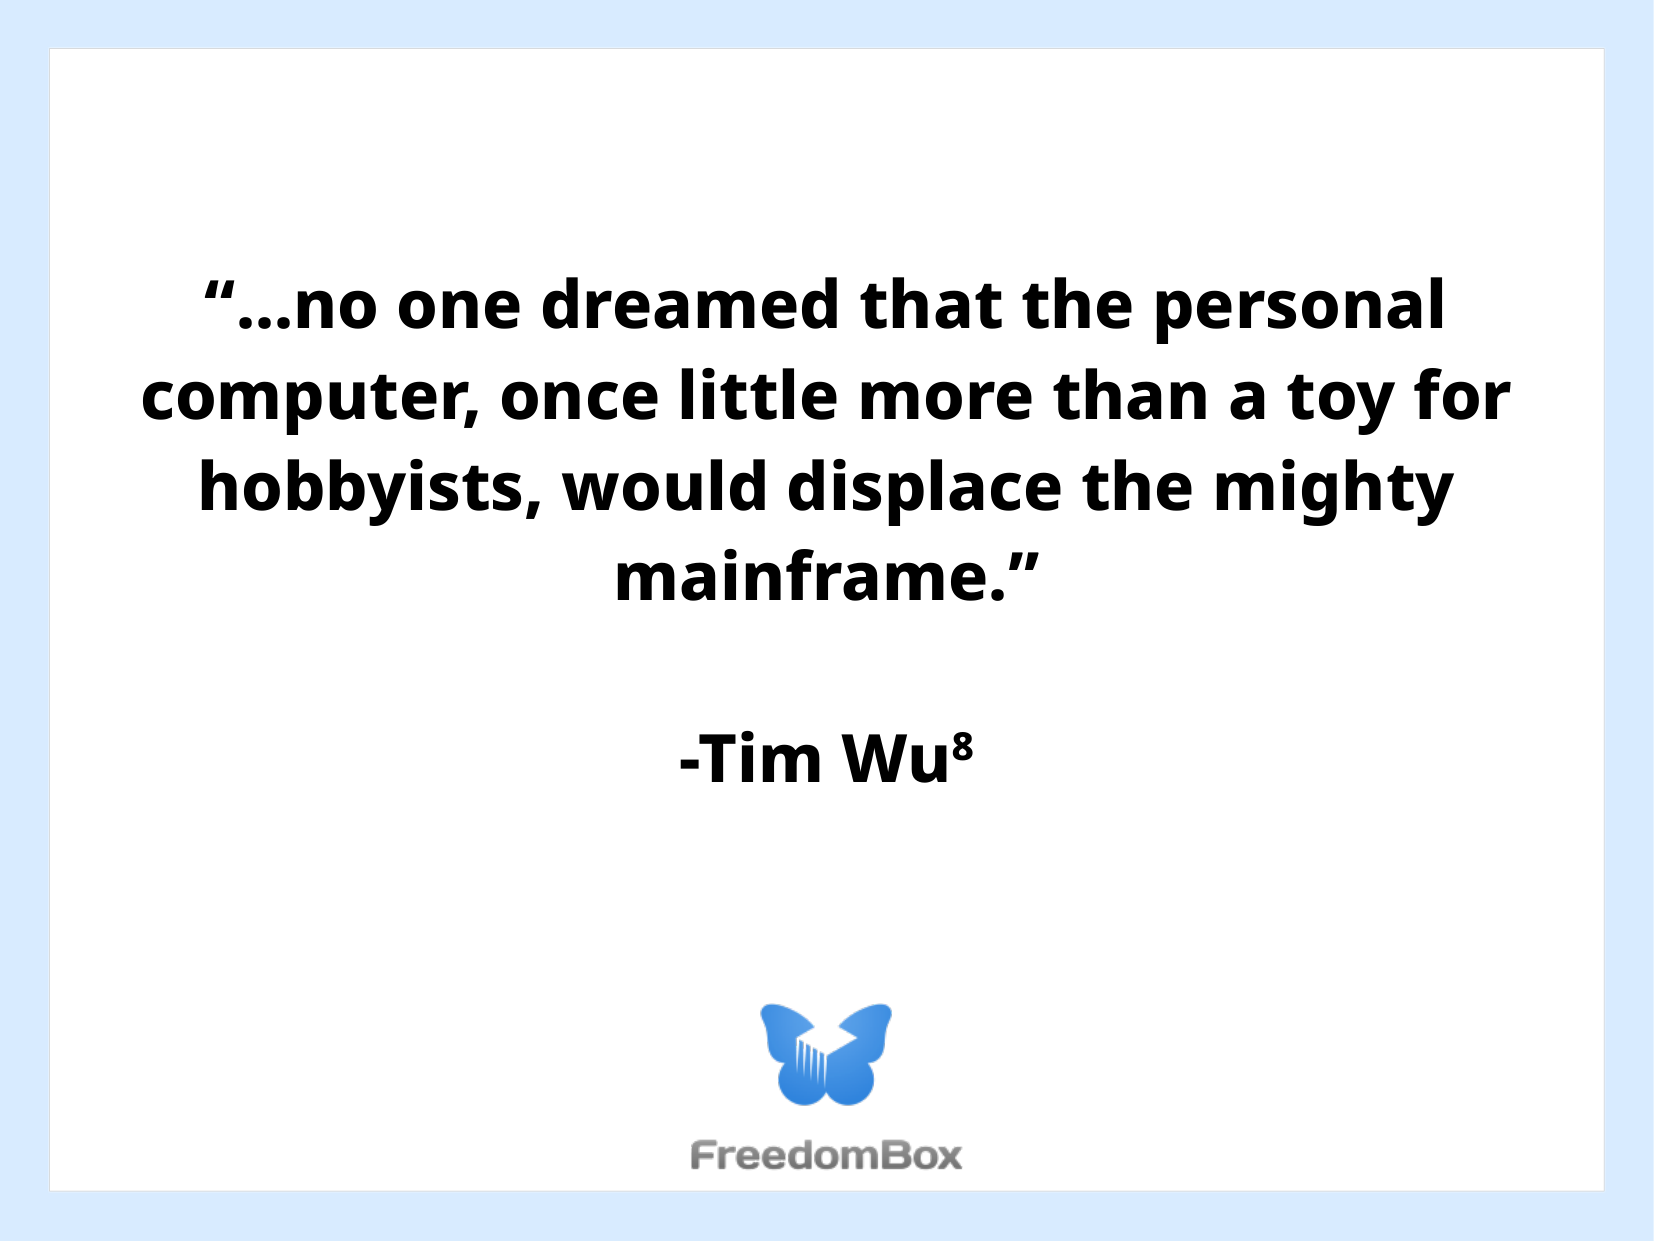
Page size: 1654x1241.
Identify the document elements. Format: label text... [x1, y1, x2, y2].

subtitle “...no one dreamed that the personal computer, once little more than a toy for hobbyists, would displace the mighty mainframe.” -Tim Wu8 [82, 49, 1571, 1010]
picture [0, 0, 1654, 1241]
